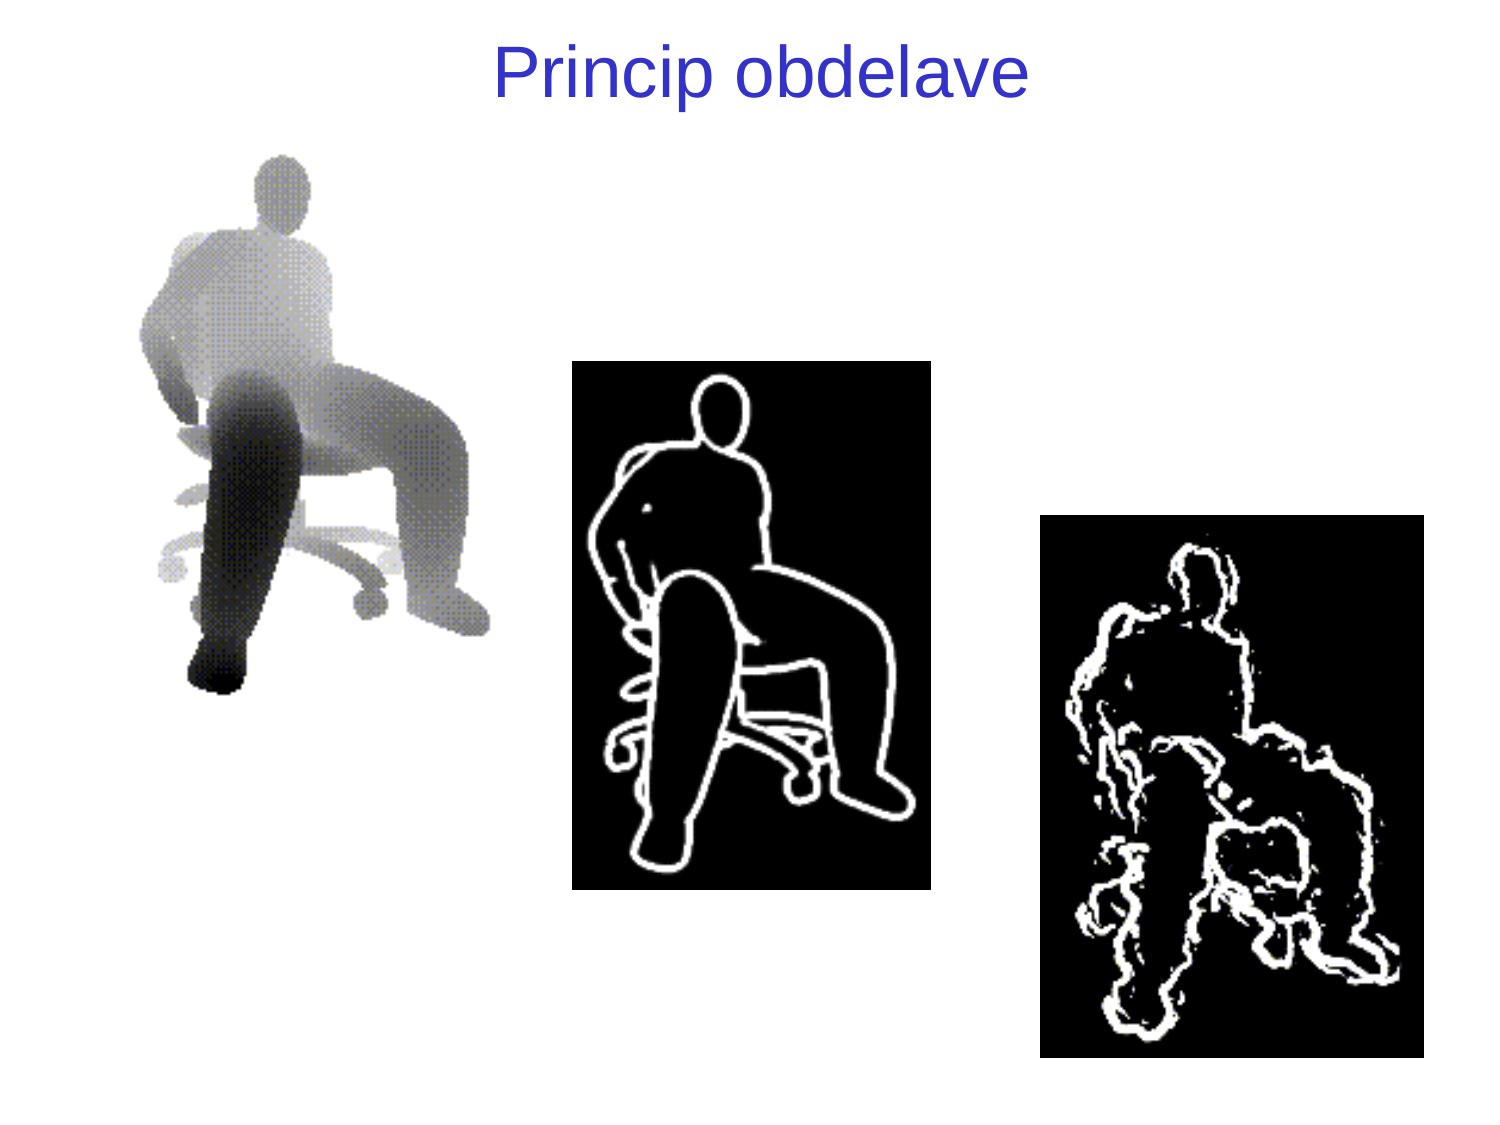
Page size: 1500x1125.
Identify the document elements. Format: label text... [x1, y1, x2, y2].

title Princip obdelave [123, 0, 1399, 138]
picture [572, 361, 931, 890]
picture [119, 137, 512, 717]
picture [1040, 515, 1424, 1058]
